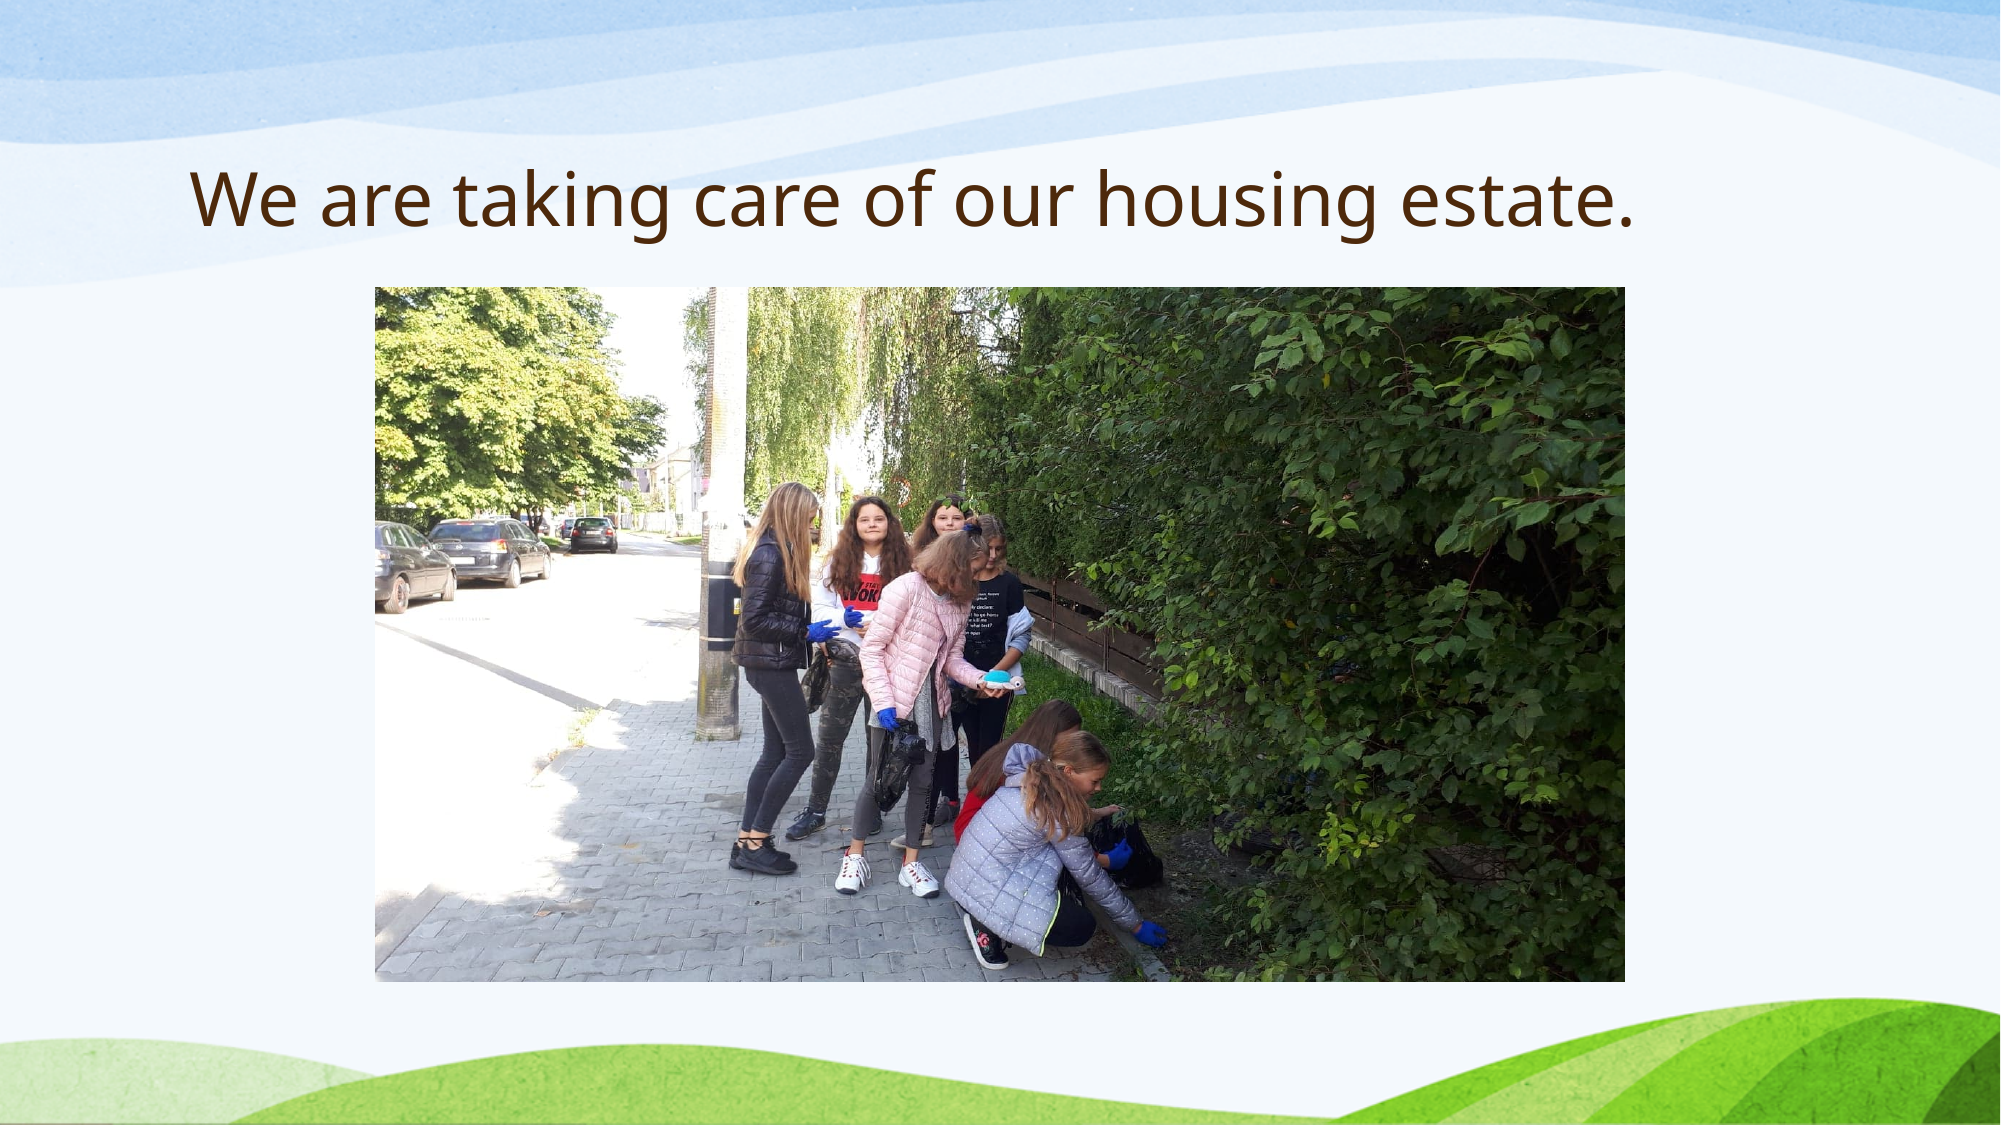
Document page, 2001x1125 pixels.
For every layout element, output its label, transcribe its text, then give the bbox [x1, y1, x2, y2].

picture [375, 287, 1625, 982]
title We are taking care of our housing estate. [174, 50, 1825, 251]
